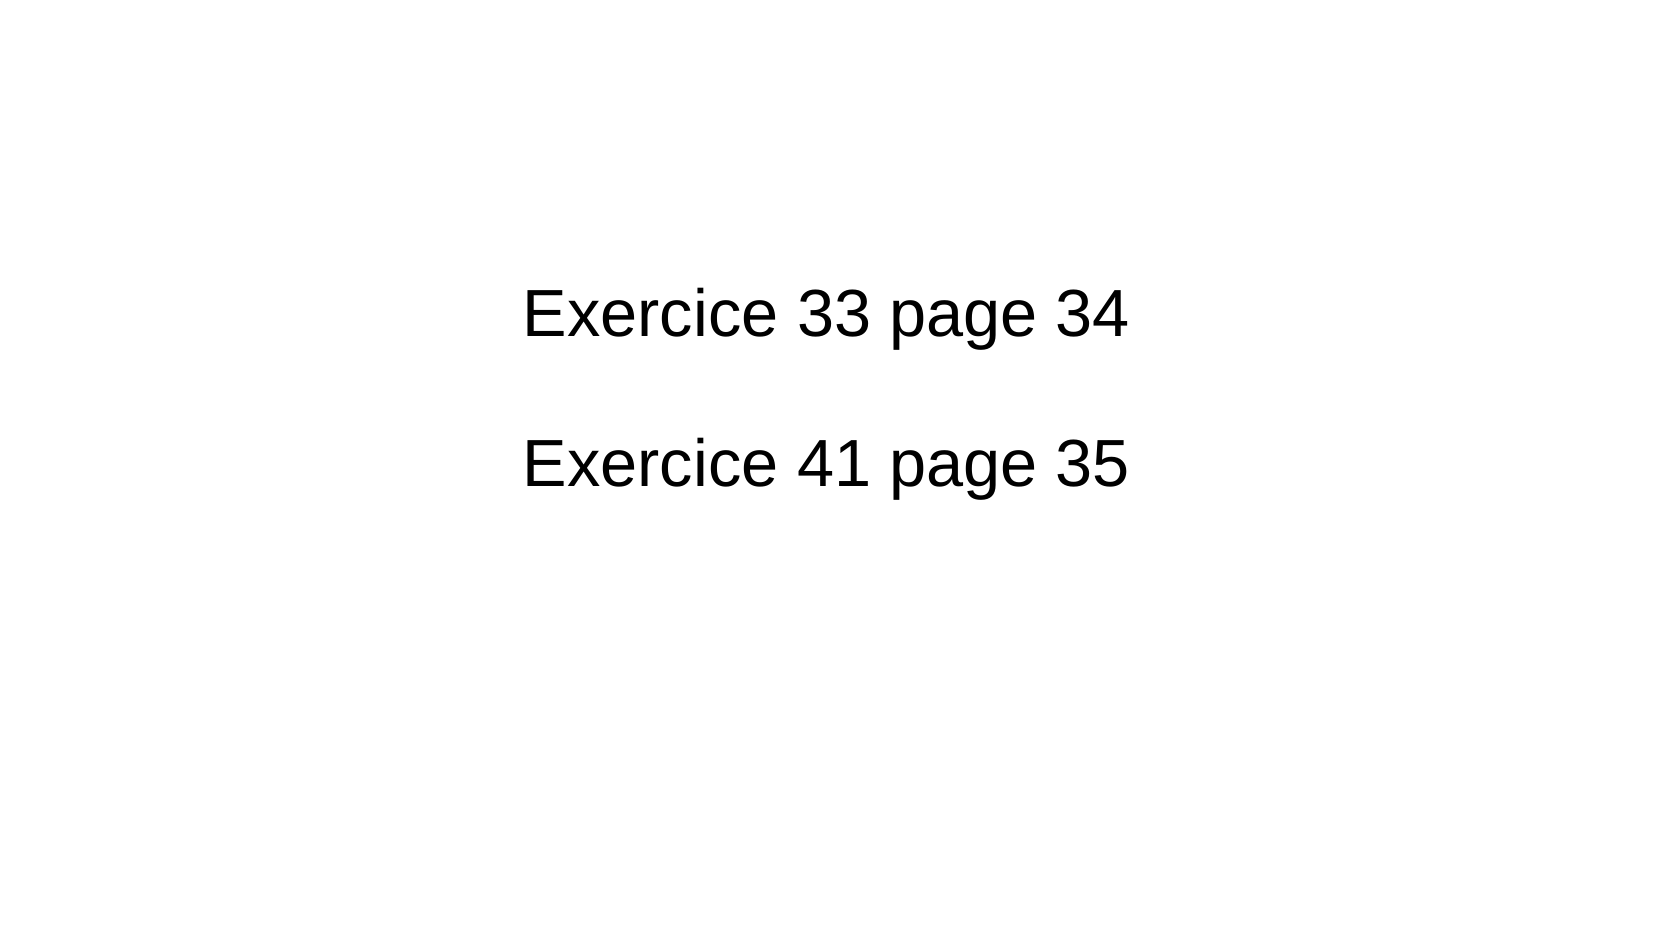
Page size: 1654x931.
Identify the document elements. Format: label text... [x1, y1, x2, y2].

subtitle Exercice 33 page 34 Exercice 41 page 35 [82, 40, 1571, 886]
